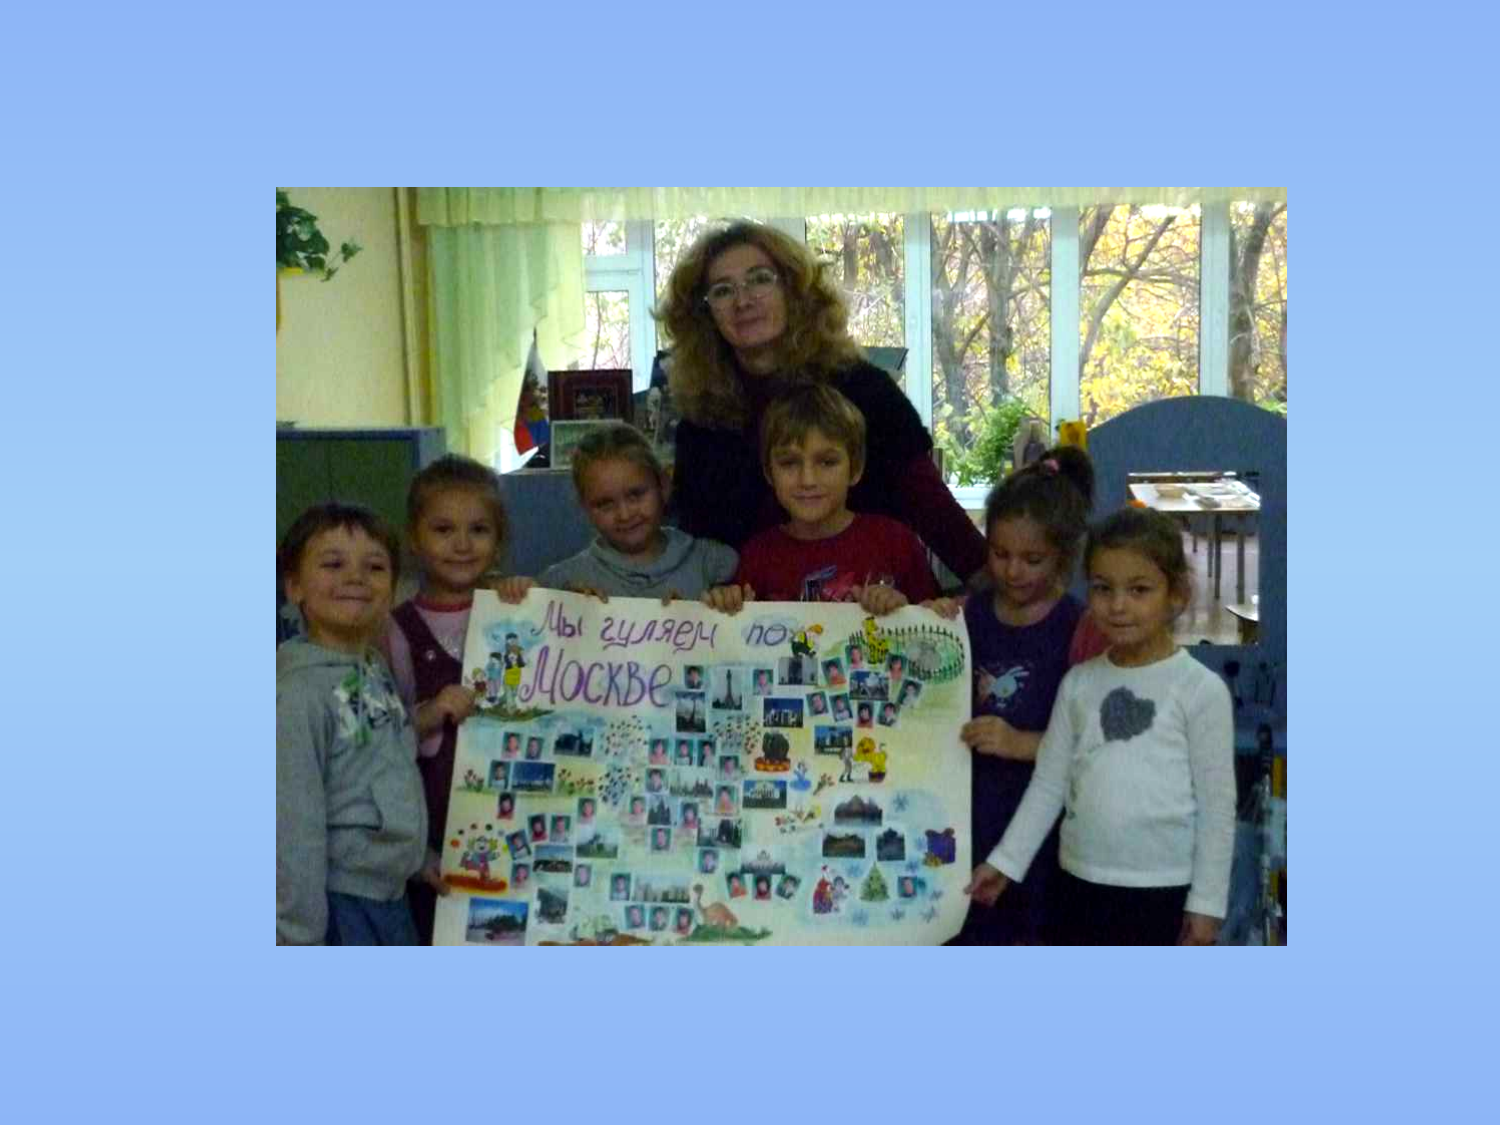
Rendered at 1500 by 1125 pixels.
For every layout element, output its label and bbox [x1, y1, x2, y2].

picture [276, 187, 1287, 946]
